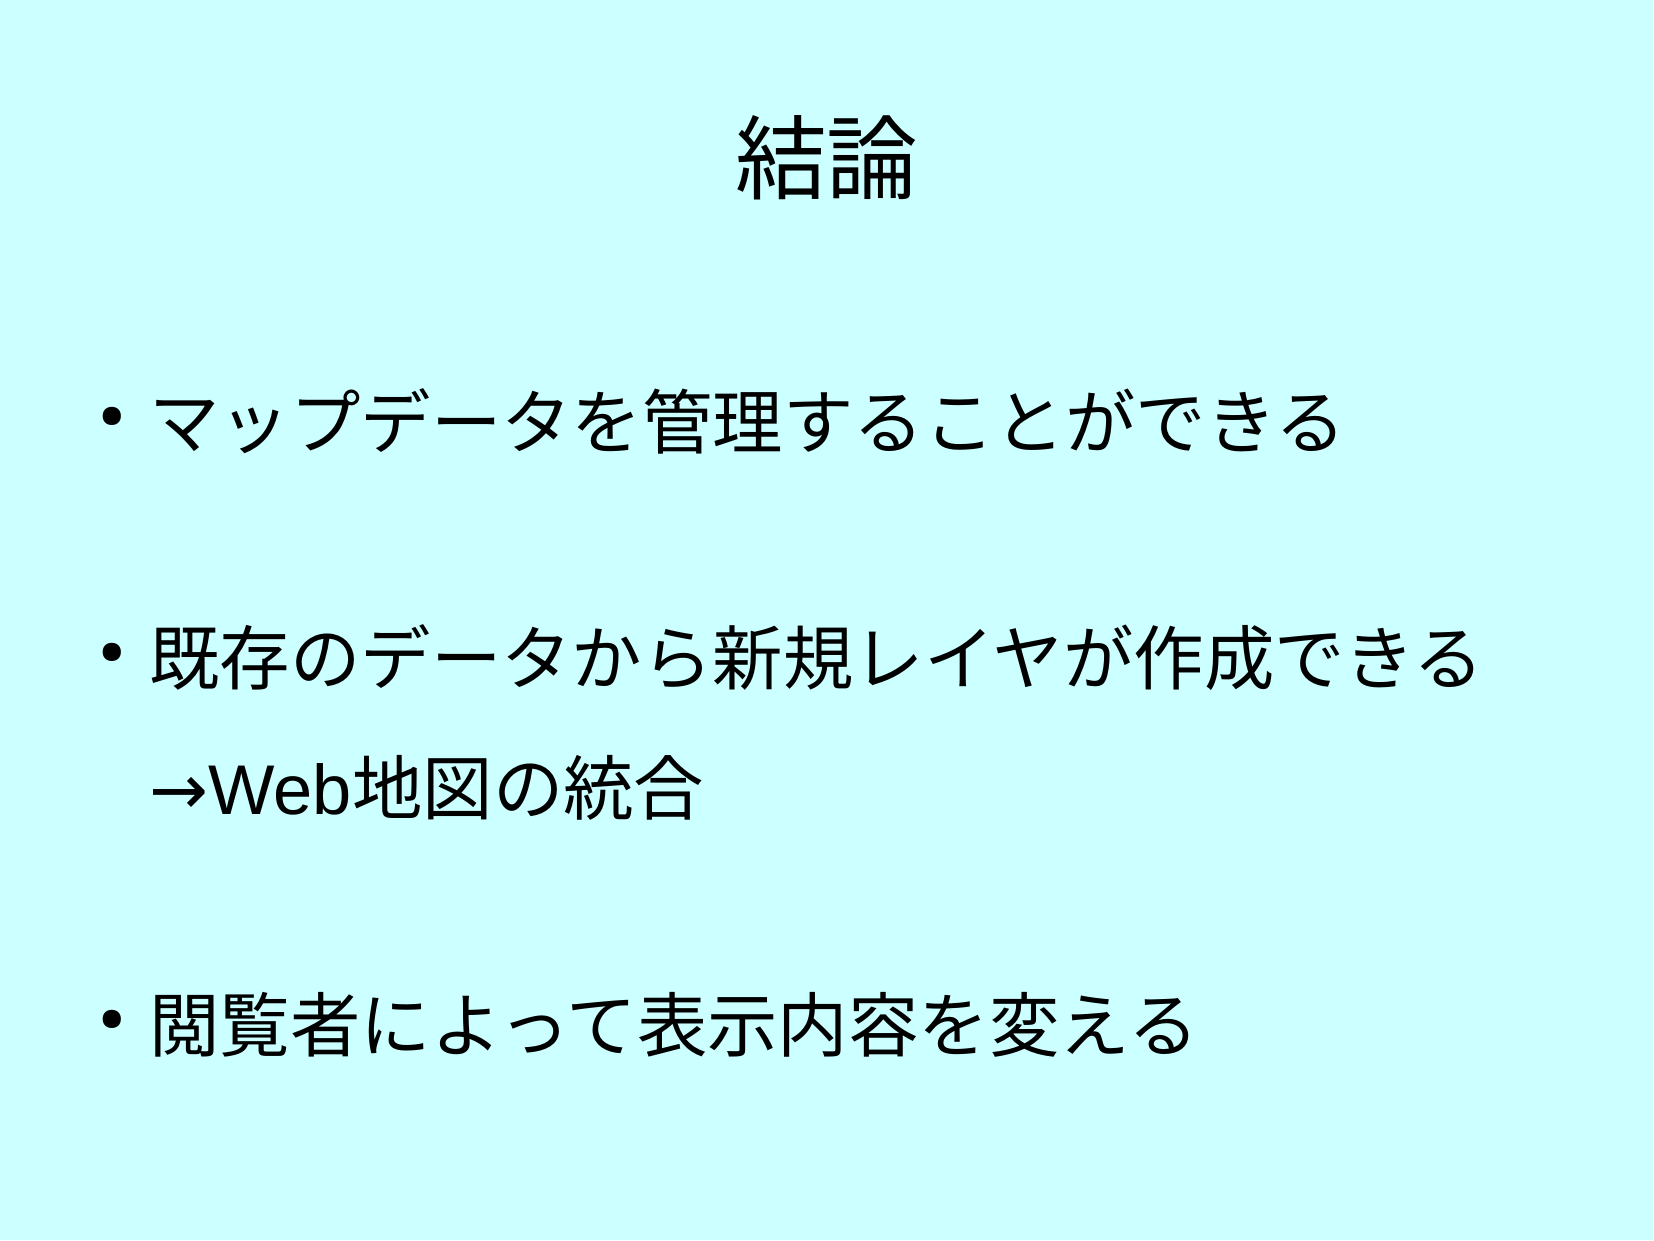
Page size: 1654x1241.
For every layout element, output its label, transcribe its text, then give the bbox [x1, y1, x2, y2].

title 結論 [82, 49, 1571, 257]
list マップデータを管理することができる 既存のデータから新規レイヤが作成できる →Web地図の統合 閲覧者によって表示内容を変える [82, 366, 1571, 1087]
